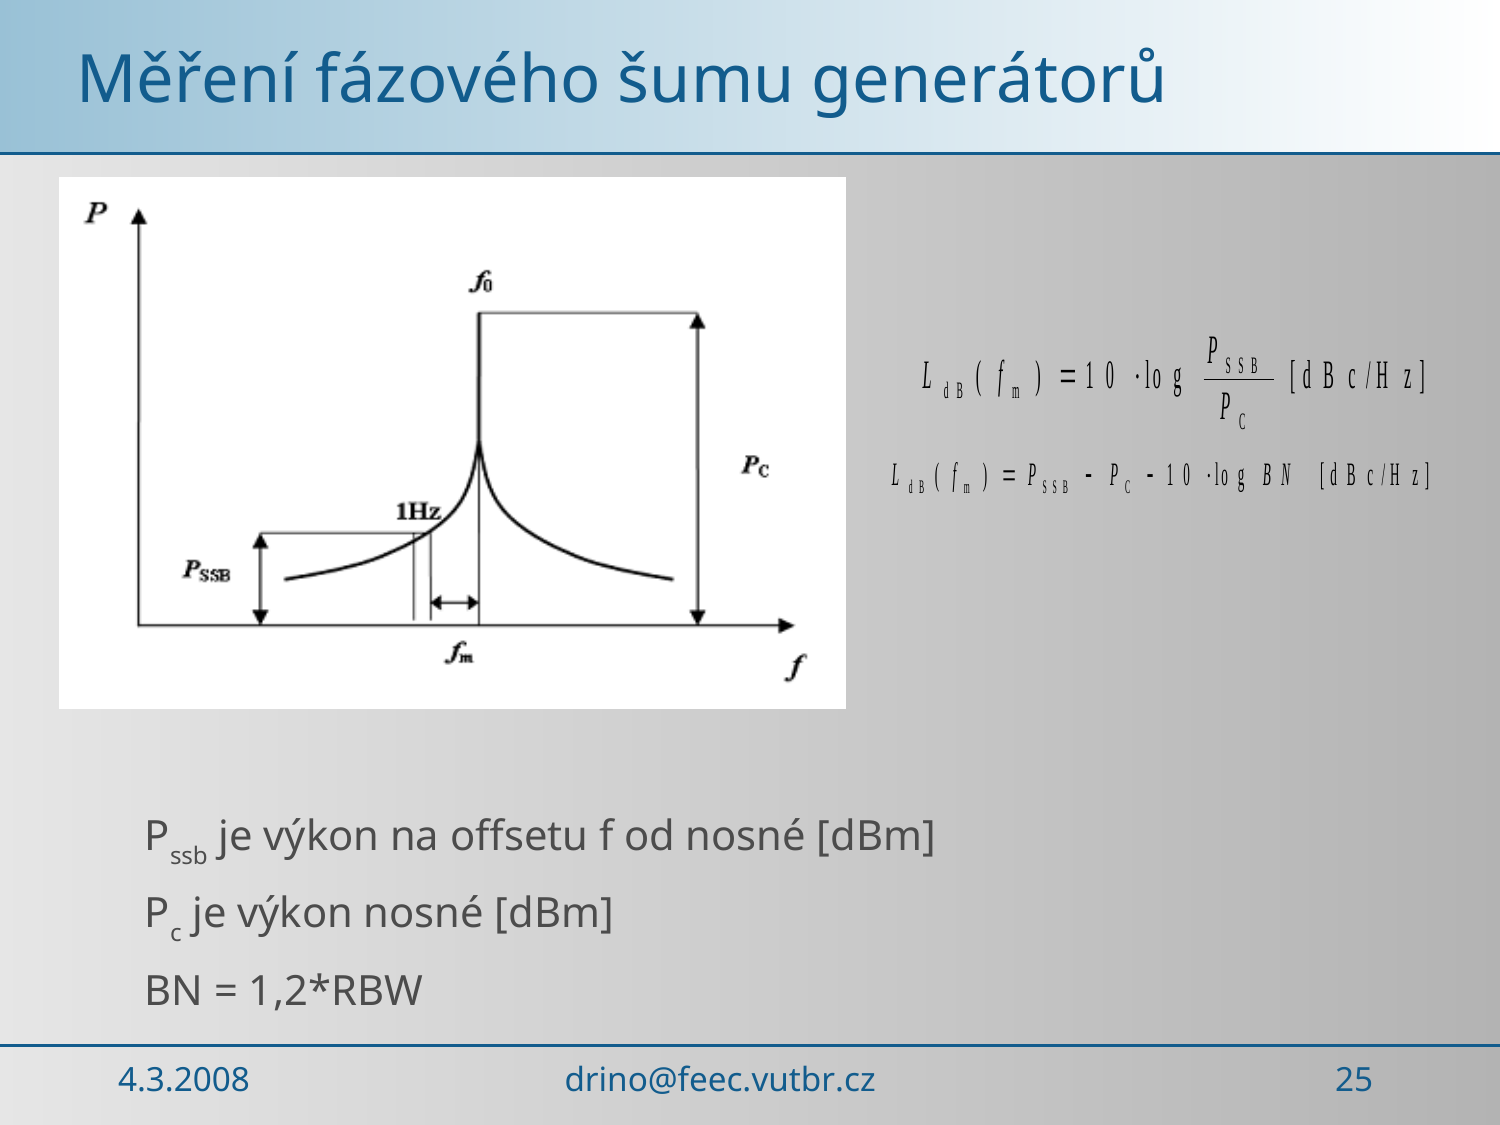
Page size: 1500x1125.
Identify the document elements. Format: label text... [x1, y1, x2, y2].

title Měření fázového šumu generátorů [0, 0, 1500, 152]
picture [915, 324, 1447, 440]
text_box 4.3.2008 [103, 1049, 432, 1125]
text_box drino@feec.vutbr.cz [454, 1049, 987, 1125]
picture [885, 452, 1447, 502]
picture [59, 177, 846, 709]
text_box <číslo> [1075, 1049, 1388, 1125]
text_box Pssb je výkon na offsetu f od nosné [dBm] Pc je výkon nosné [dBm] BN = 1,2*RBW [59, 178, 1442, 1026]
